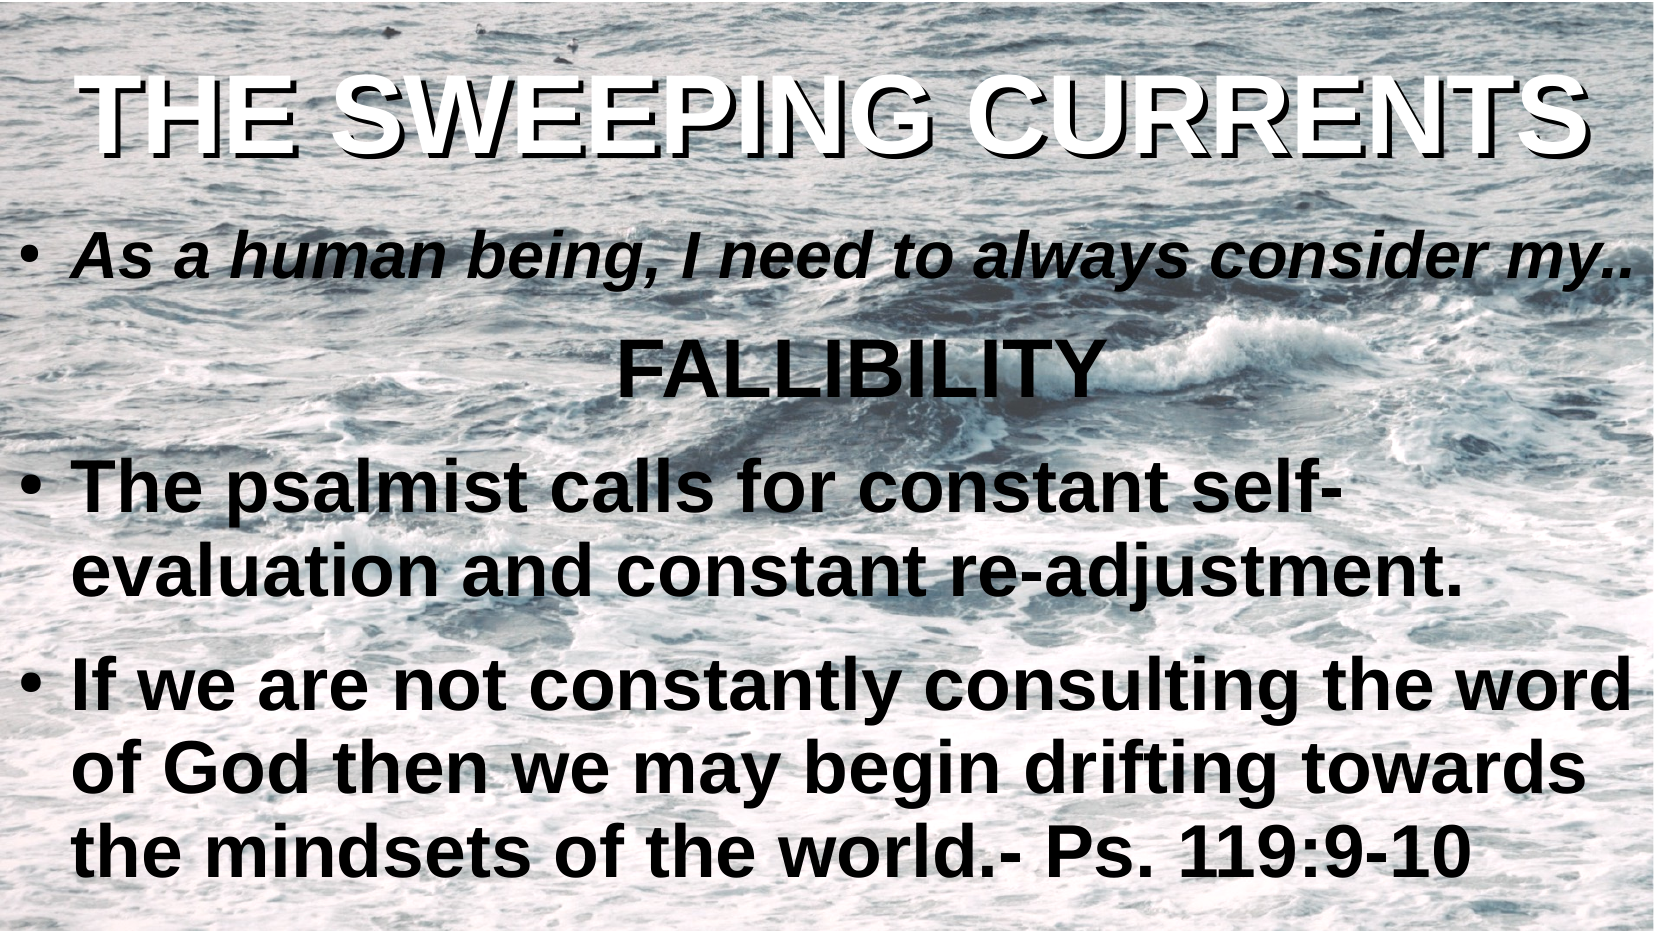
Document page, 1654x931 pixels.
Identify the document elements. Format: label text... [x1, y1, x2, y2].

picture [0, 2, 1654, 217]
title THE SWEEPING CURRENTS [30, 37, 1636, 193]
list As a human being, I need to always consider my.. FALLIBILITY The psalmist calls for constant self-evaluation and constant re-adjustment. If we are not constantly consulting the word of God then we may begin drifting towards the mindsets of the world.- Ps. 119:9-10 [0, 217, 1654, 931]
